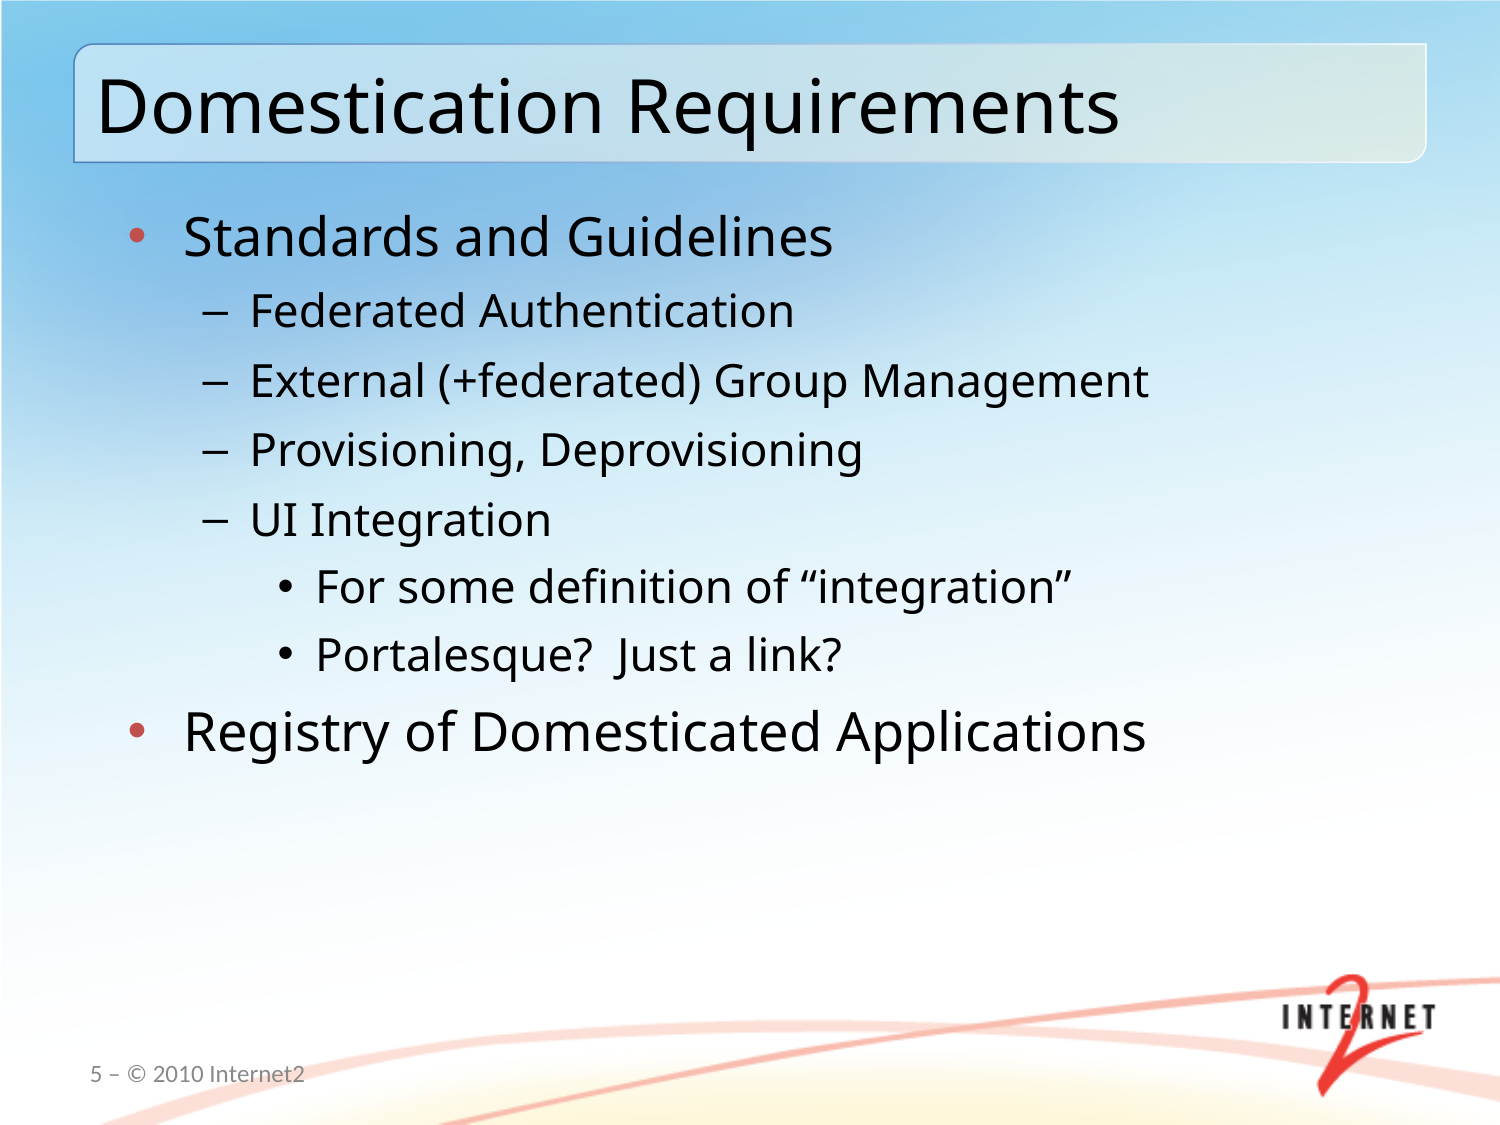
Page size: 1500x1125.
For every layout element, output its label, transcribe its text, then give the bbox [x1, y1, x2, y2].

text_box <number> – © 2010 Internet2 [74, 1042, 550, 1103]
list Standards and Guidelines Federated Authentication External (+federated) Group Management Provisioning, Deprovisioning UI Integration For some definition of “integration” Portalesque? Just a link? Registry of Domesticated Applications [112, 195, 1388, 938]
picture [0, 0, 1500, 1125]
text_box Domestication Requirements [80, 50, 1420, 157]
